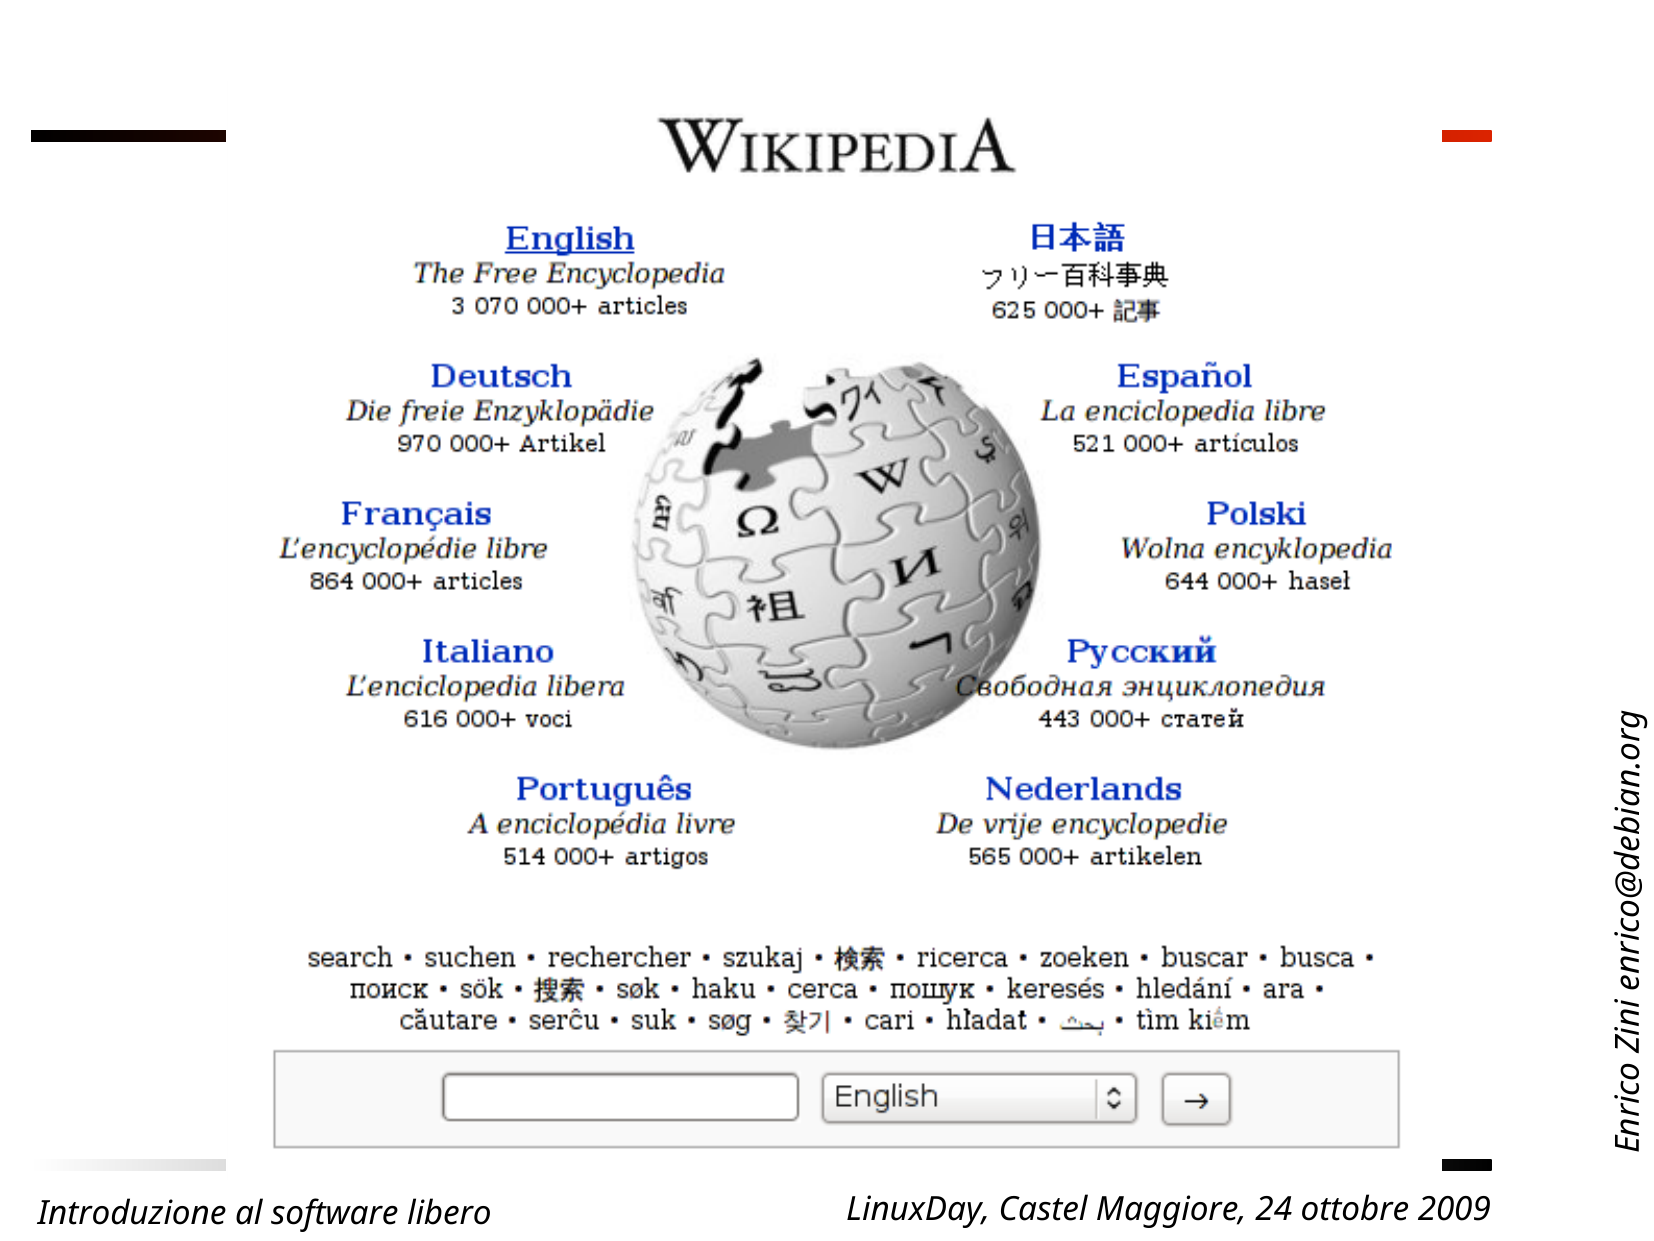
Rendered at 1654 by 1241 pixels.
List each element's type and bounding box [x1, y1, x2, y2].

picture [226, 81, 1442, 1180]
